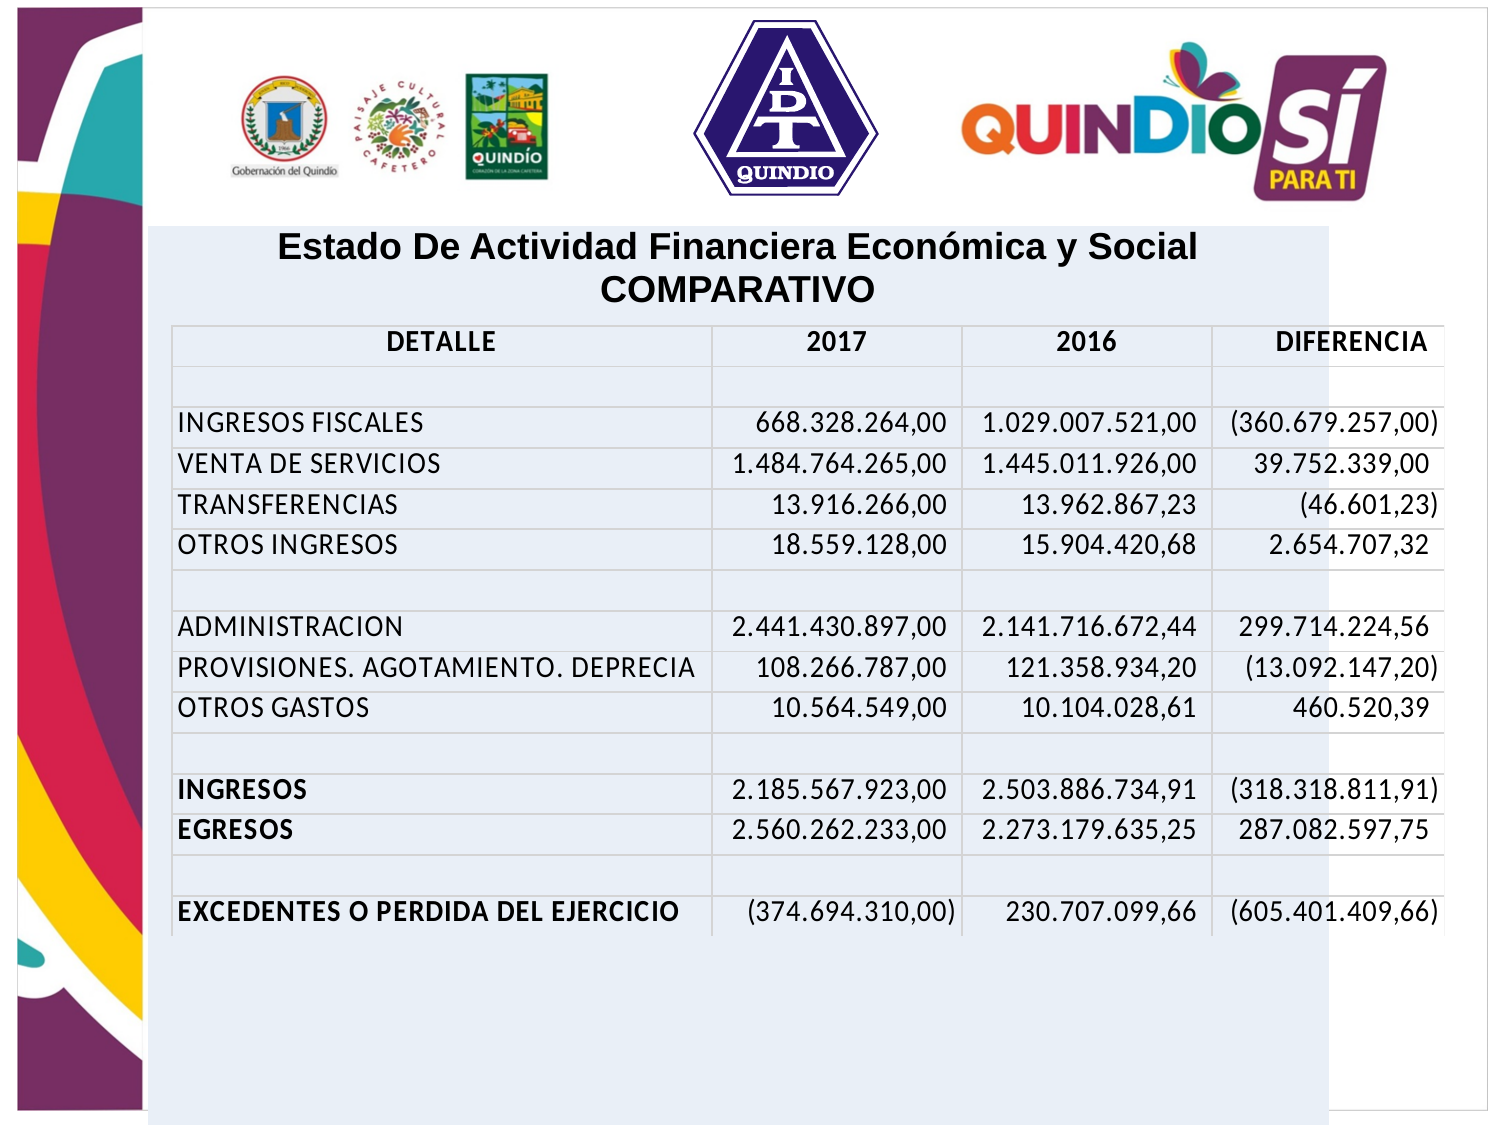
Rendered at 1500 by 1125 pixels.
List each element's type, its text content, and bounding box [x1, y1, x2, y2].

table_cell [934, 312, 1128, 324]
table_cell [148, 368, 170, 425]
table_cell [1128, 988, 1329, 1045]
table_cell [148, 706, 170, 763]
table_cell [207, 312, 655, 324]
table_cell [148, 312, 207, 368]
picture [17, 7, 1488, 1111]
table_cell [148, 819, 170, 875]
table_cell [207, 1101, 655, 1125]
table_cell [148, 537, 170, 594]
table_cell [655, 941, 934, 988]
table_cell [148, 1101, 207, 1125]
table_cell [1128, 941, 1329, 988]
table_cell [655, 1101, 934, 1125]
table_cell [148, 875, 170, 932]
table_cell [148, 594, 170, 650]
table_cell [207, 988, 655, 1045]
table_cell [655, 1045, 934, 1101]
table_cell COMPARATIVO [148, 269, 1329, 312]
table_cell [148, 481, 170, 537]
table_cell [148, 650, 170, 706]
table_cell [655, 312, 934, 324]
table_cell [207, 1045, 655, 1101]
table_cell [1128, 1101, 1329, 1125]
table_cell [655, 988, 934, 1045]
table_cell [148, 1045, 207, 1101]
table_cell [934, 988, 1128, 1045]
table_cell [148, 763, 170, 819]
table_cell [1128, 312, 1329, 324]
table_cell [934, 1045, 1128, 1101]
table_cell [148, 425, 170, 481]
table_cell [934, 941, 1128, 988]
table_cell [148, 988, 207, 1045]
table_cell [934, 1101, 1128, 1125]
table_cell [1128, 1045, 1329, 1101]
table_cell [207, 941, 655, 988]
table_cell [148, 932, 207, 988]
table_header Estado De Actividad Financiera Económica y Social [148, 226, 1329, 269]
